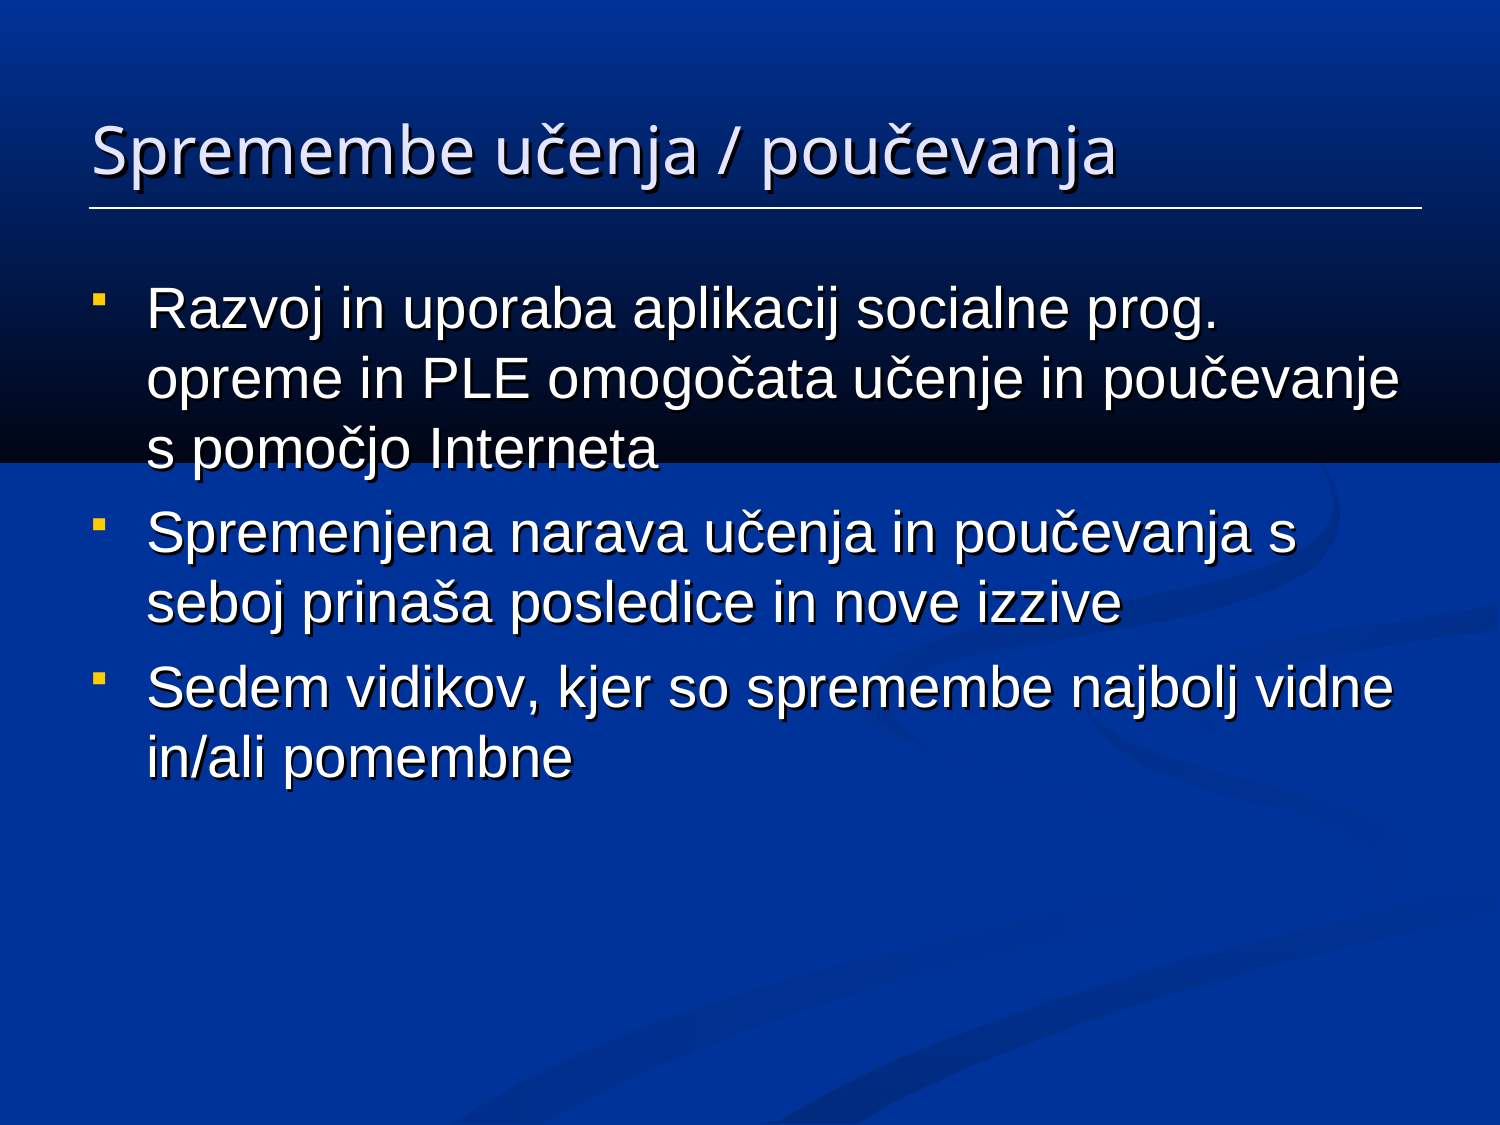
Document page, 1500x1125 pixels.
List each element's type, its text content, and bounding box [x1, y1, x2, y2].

text_box Razvoj in uporaba aplikacij socialne prog. opreme in PLE omogočata učenje in poučevanje s pomočjo Interneta Spremenjena narava učenja in poučevanja s seboj prinaša posledice in nove izzive Sedem vidikov, kjer so spremembe najbolj vidne in/ali pomembne [75, 262, 1426, 941]
text_box Spremembe učenja / poučevanja [76, 54, 1412, 242]
